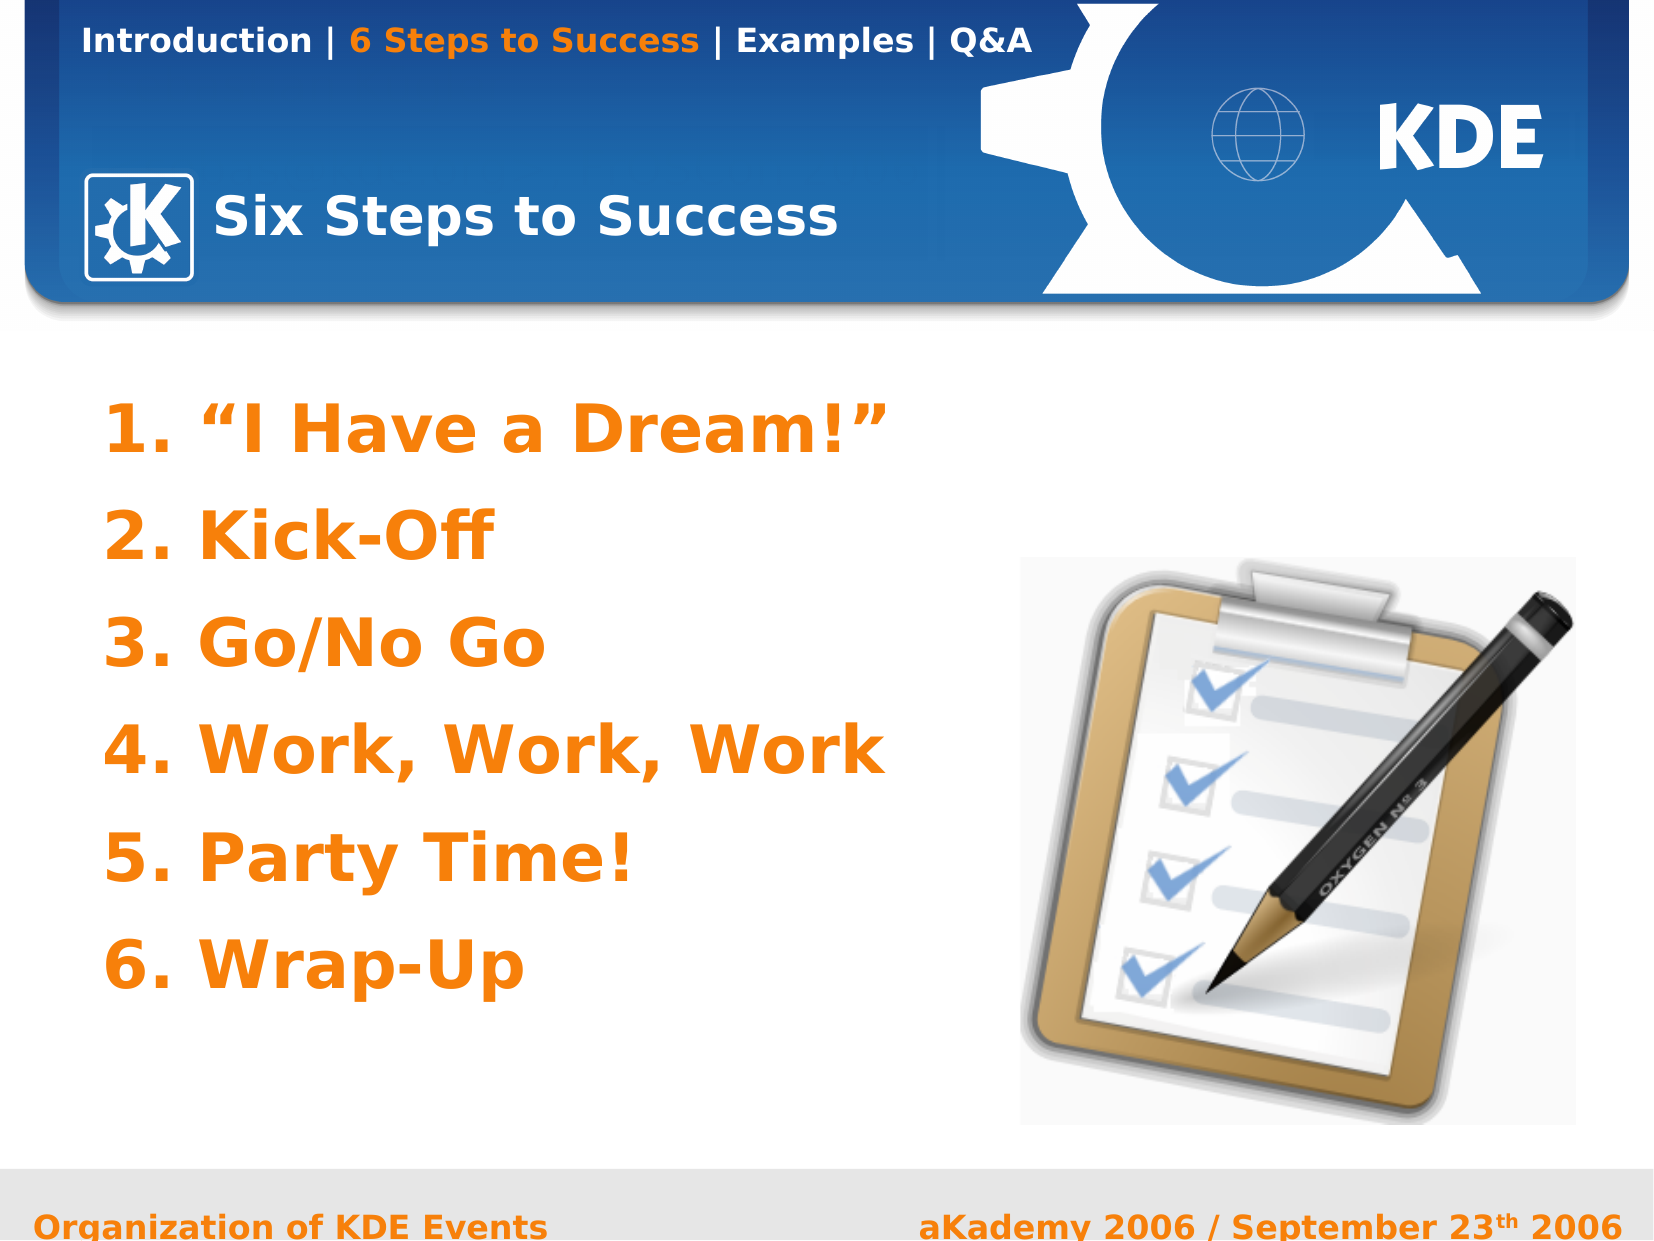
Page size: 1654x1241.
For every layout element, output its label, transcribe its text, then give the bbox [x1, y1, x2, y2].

title Six Steps to Success [212, 177, 1061, 257]
picture [1012, 557, 1576, 1126]
picture [0, 0, 1654, 331]
title Introduction | 6 Steps to Success | Examples | Q&A [80, 18, 1056, 64]
list “I Have a Dream!” Kick-Off Go/No Go Work, Work, Work Party Time! Wrap-Up [67, 390, 976, 1103]
